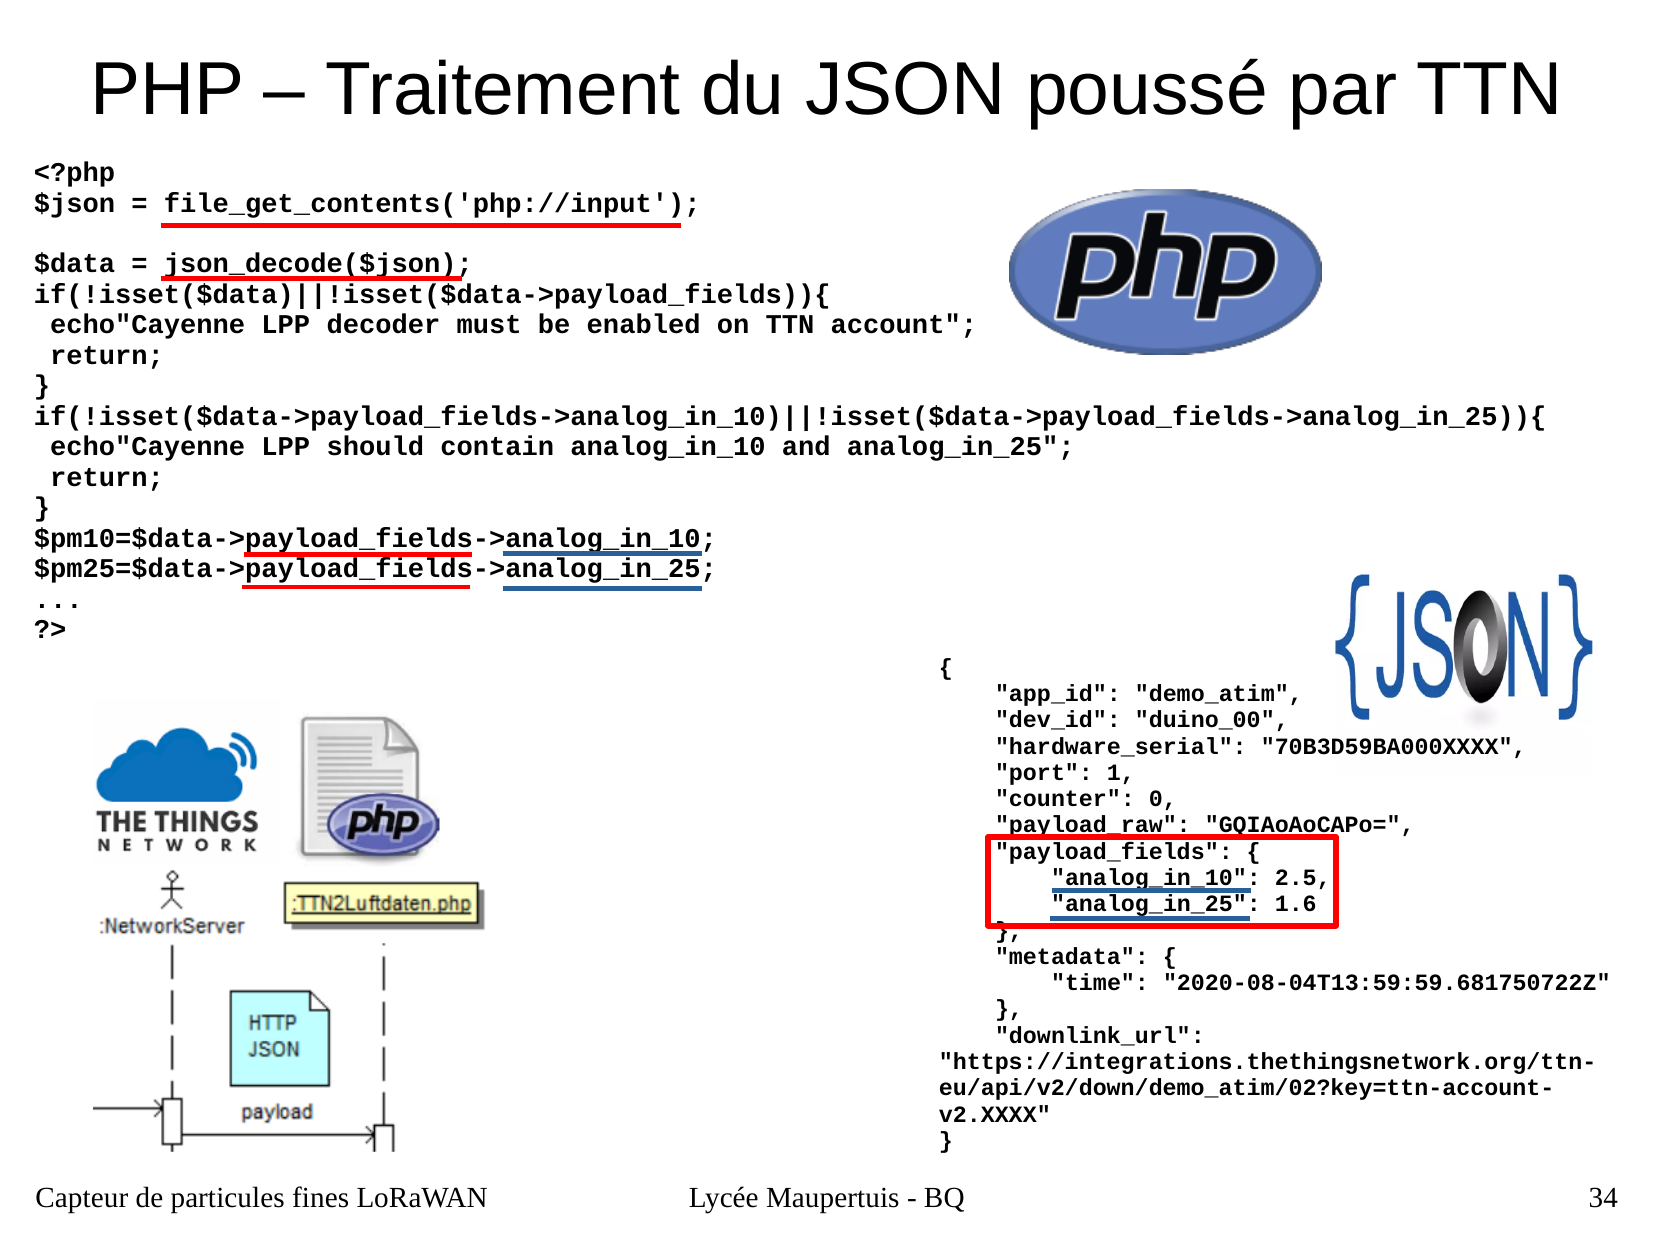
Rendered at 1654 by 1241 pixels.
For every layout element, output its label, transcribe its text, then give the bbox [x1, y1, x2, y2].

picture [1009, 188, 1322, 355]
list { "app_id": "demo_atim", "dev_id": "duino_00", "hardware_serial": "70B3D59BA000XXXX", "port": 1, "counter": 0, "payload_raw": "GQIAoAoCAPo=", "payload_fields": { "analog_in_10": 2.5, "analog_in_25": 1.6 }, "metadata": { "time": "2020-08-04T13:59:59.681750722Z" }, "downlink_url": "https://integrations.thethingsnetwork.org/ttn-eu/api/v2/down/demo_atim/02?key=ttn-account-v2.XXXX" } [938, 655, 1625, 1165]
picture [93, 699, 486, 1161]
title PHP – Traitement du JSON poussé par TTN [35, 35, 1619, 142]
list <?php $json = file_get_contents('php://input'); $data = json_decode($json); if(!isset($data)||!isset($data->payload_fields)){ echo"Cayenne LPP decoder must be enabled on TTN account"; return; } if(!isset($data->payload_fields->analog_in_10)||!isset($data->payload_fields->analog_in_25)){ echo"Cayenne LPP should contain analog_in_10 and analog_in_25"; return; } $pm10=$data->payload_fields->analog_in_10; $pm25=$data->payload_fields->analog_in_25; ... ?> [33, 159, 1625, 656]
